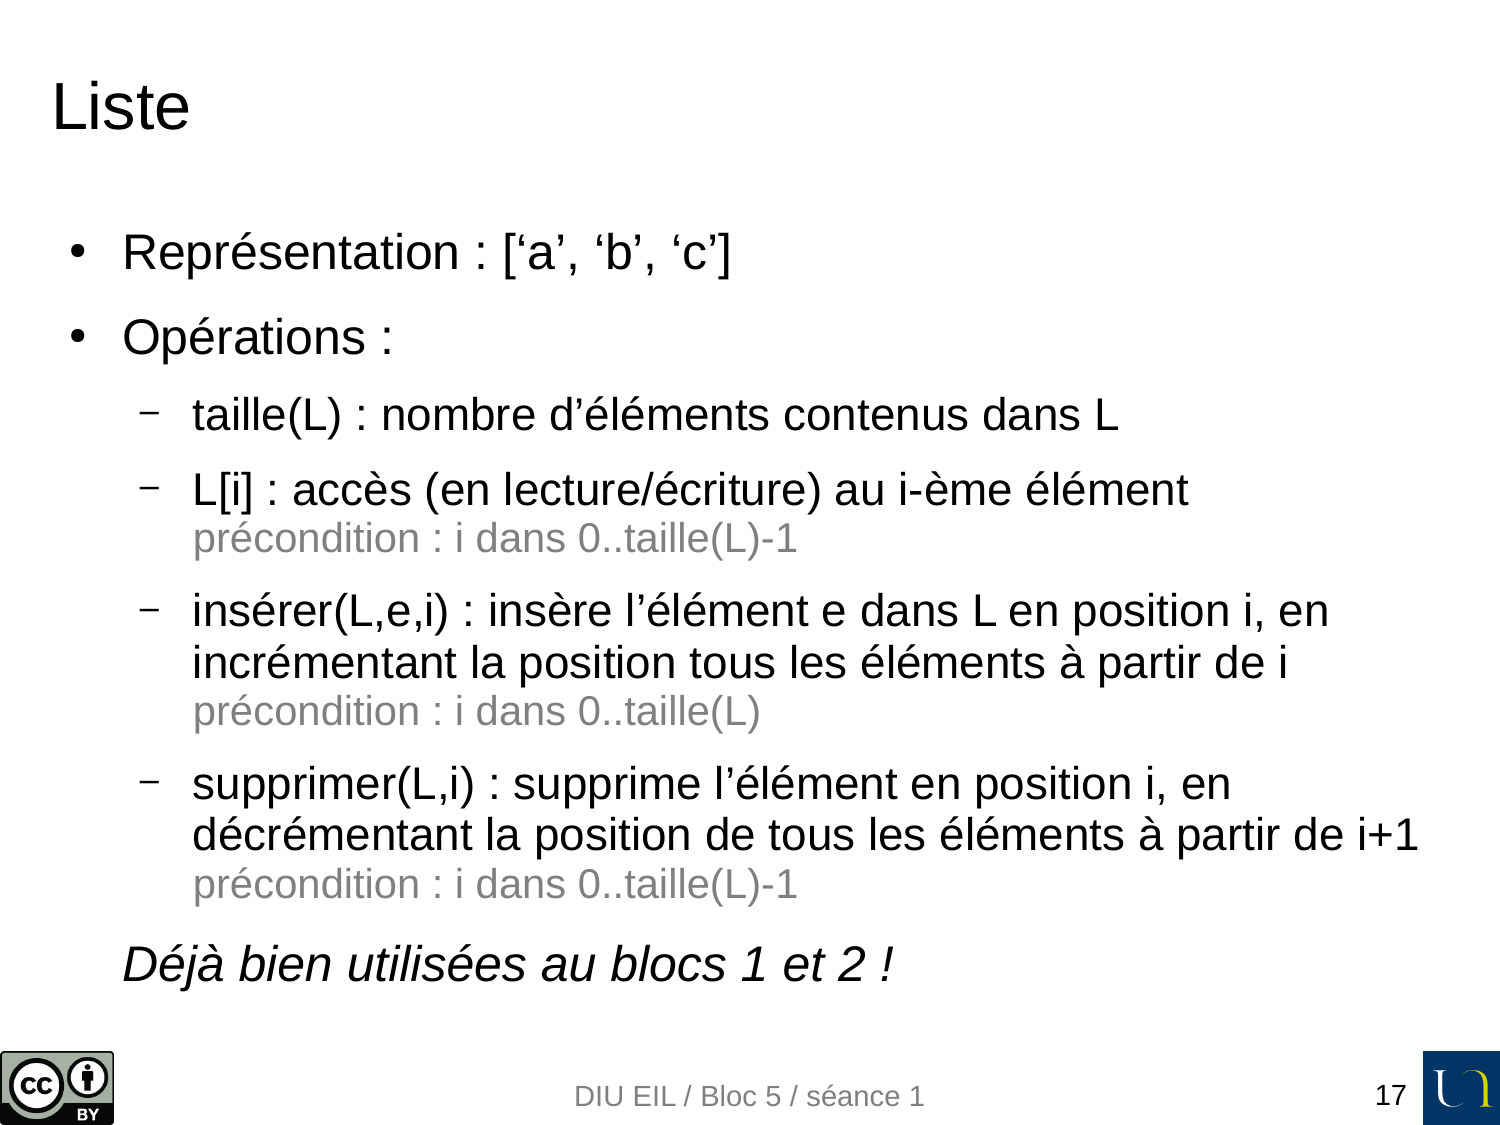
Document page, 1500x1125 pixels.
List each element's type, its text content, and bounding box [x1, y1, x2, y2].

picture [1417, 1051, 1500, 1125]
picture [0, 1051, 114, 1125]
title Liste [51, 44, 1449, 170]
list Représentation : [‘a’, ‘b’, ‘c’] Opérations : taille(L) : nombre d’éléments contenus dans L L[i] : accès (en lecture/écriture) au i-ème élément précondition : i dans 0..taille(L)-1 insérer(L,e,i) : insère l’élément e dans L en position i, en incrémentant la position tous les éléments à partir de i précondition : i dans 0..taille(L) supprimer(L,i) : supprime l’élément en position i, en décrémentant la position de tous les éléments à partir de i+1 précondition : i dans 0..taille(L)-1 Déjà bien utilisées au blocs 1 et 2 ! [51, 224, 1449, 1052]
